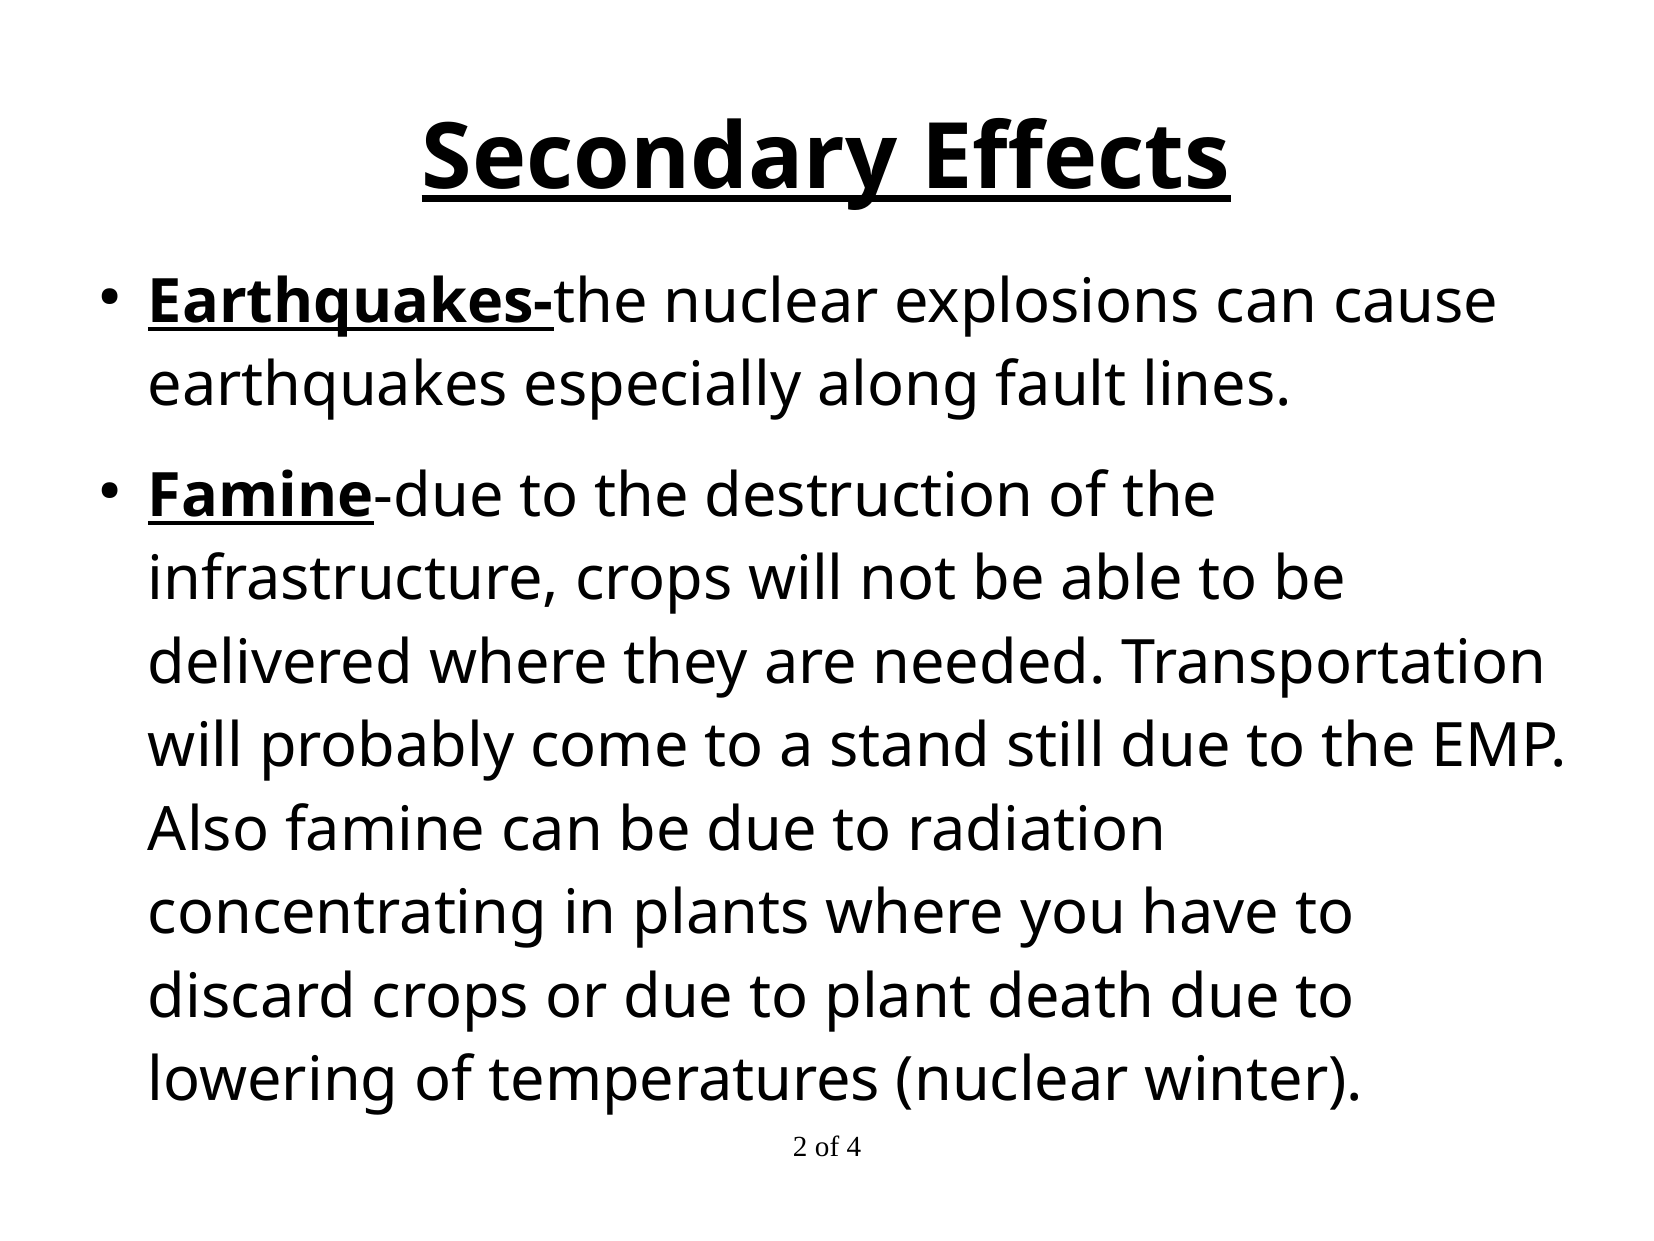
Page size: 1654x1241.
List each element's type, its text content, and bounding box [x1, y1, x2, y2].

title Secondary Effects [82, 49, 1571, 256]
list Earthquakes-the nuclear explosions can cause earthquakes especially along fault lines. Famine-due to the destruction of the infrastructure, crops will not be able to be delivered where they are needed. Transportation will probably come to a stand still due to the EMP. Also famine can be due to radiation concentrating in plants where you have to discard crops or due to plant death due to lowering of temperatures (nuclear winter). [82, 256, 1571, 1135]
